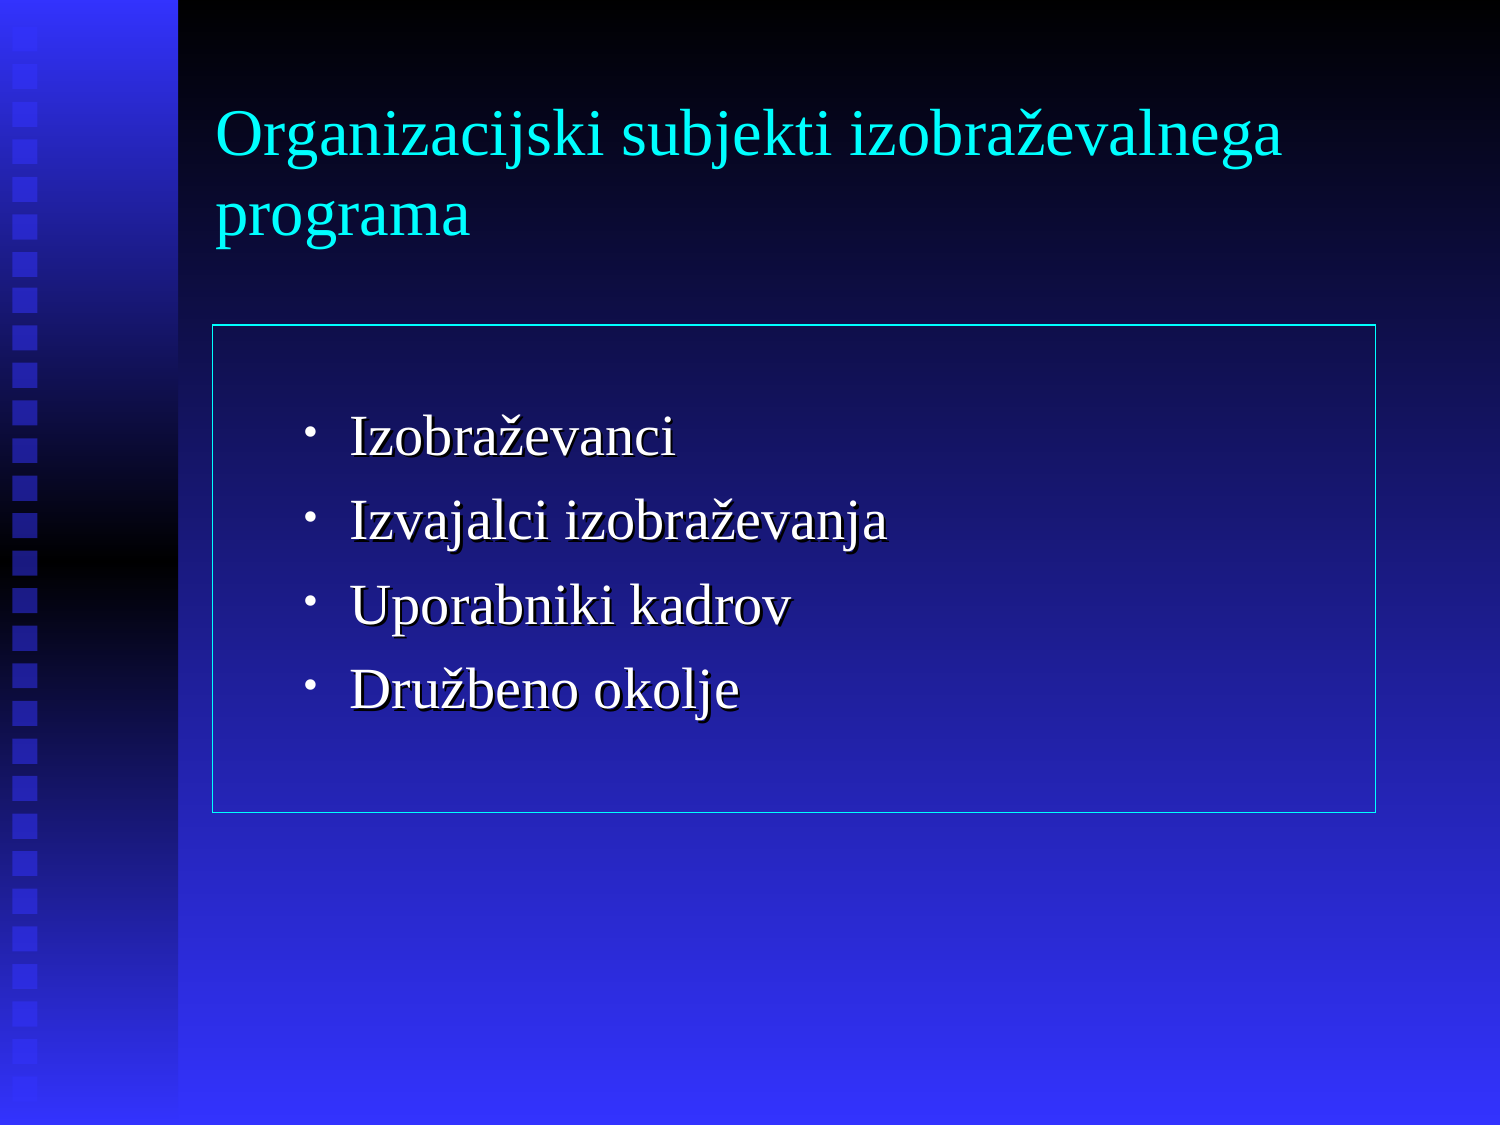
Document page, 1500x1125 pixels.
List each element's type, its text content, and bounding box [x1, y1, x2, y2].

title Organizacijski subjekti izobraževalnega programa [200, 81, 1388, 257]
list Izobraževanci Izvajalci izobraževanja Uporabniki kadrov Družbeno okolje [212, 324, 1376, 813]
